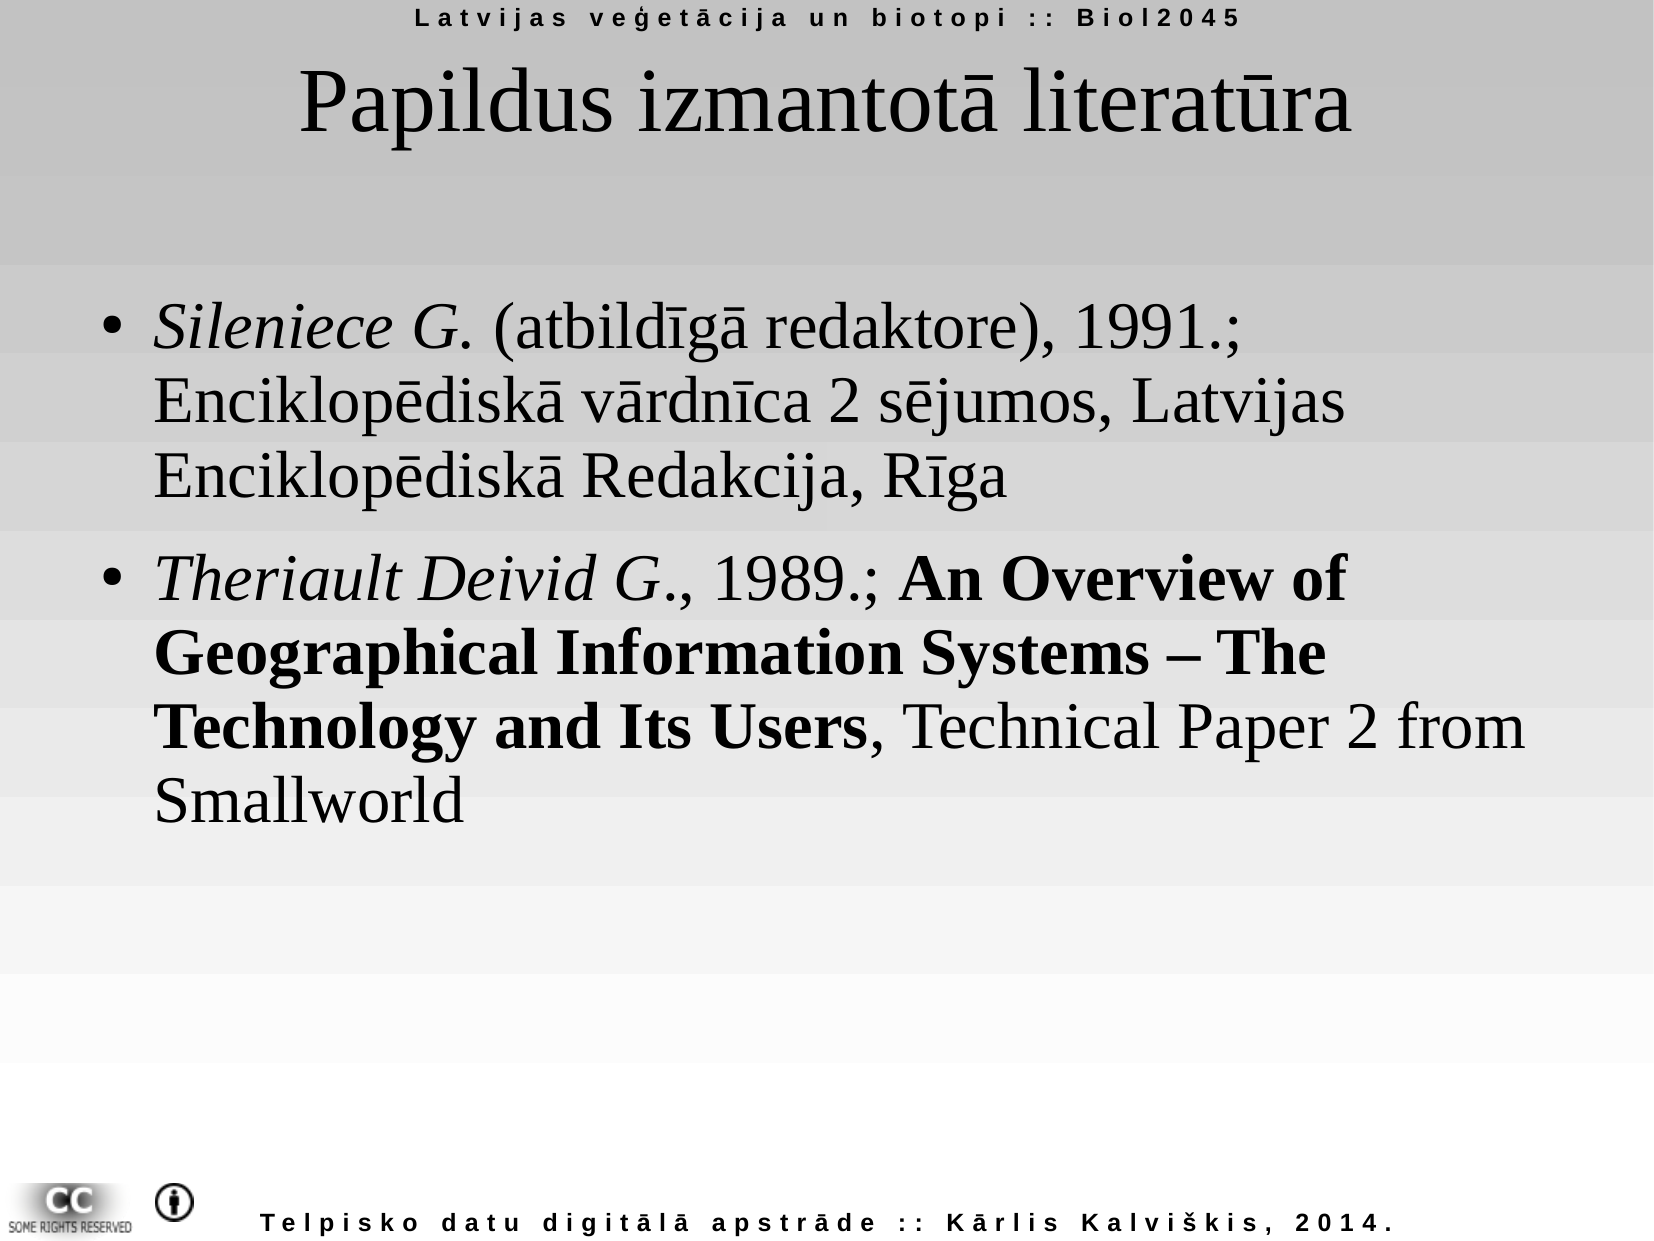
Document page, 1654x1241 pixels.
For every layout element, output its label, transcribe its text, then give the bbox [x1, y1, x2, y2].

title Papildus izmantotā literatūra [29, 49, 1625, 296]
list Sileniece G. (atbildīgā redaktore), 1991.; Enciklopēdiskā vārdnīca 2 sējumos, Latvijas Enciklopēdiskā Redakcija, Rīga Theriault Deivid G., 1989.; An Overview of Geographical Information Systems – The Technology and Its Users, Technical Paper 2 from Smallworld [82, 289, 1571, 1113]
picture [0, 0, 1654, 1241]
